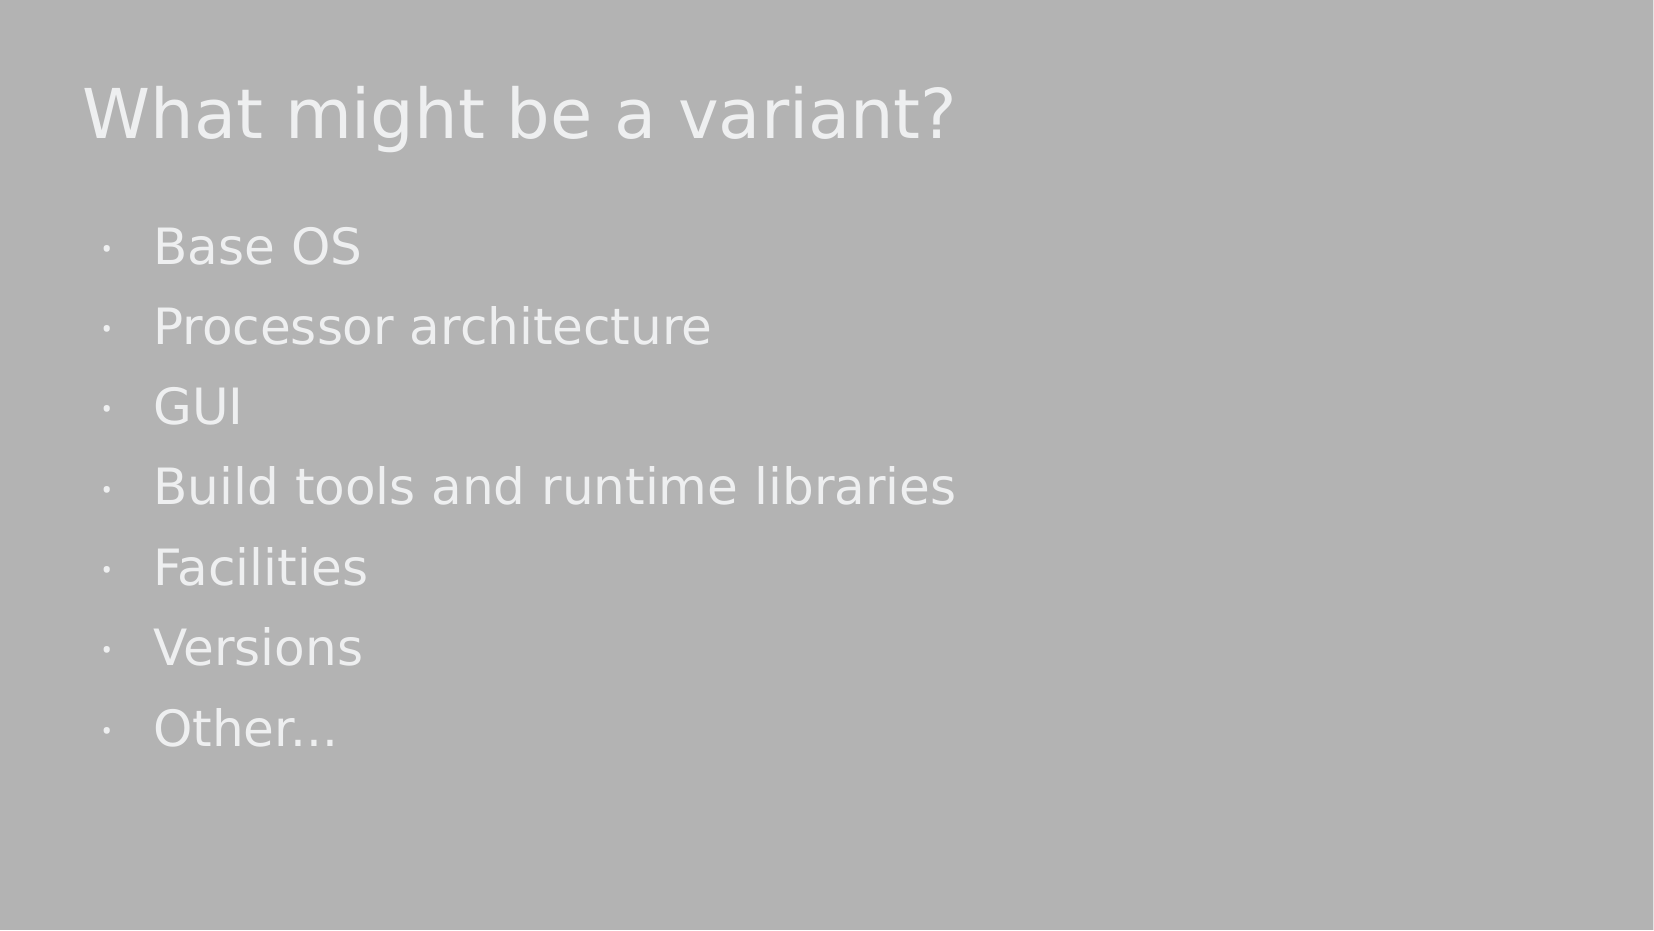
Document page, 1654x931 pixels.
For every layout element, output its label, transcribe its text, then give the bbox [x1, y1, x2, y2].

list Base OS Processor architecture GUI Build tools and runtime libraries Facilities Versions Other... [82, 217, 1571, 758]
title What might be a variant? [82, 37, 1571, 193]
